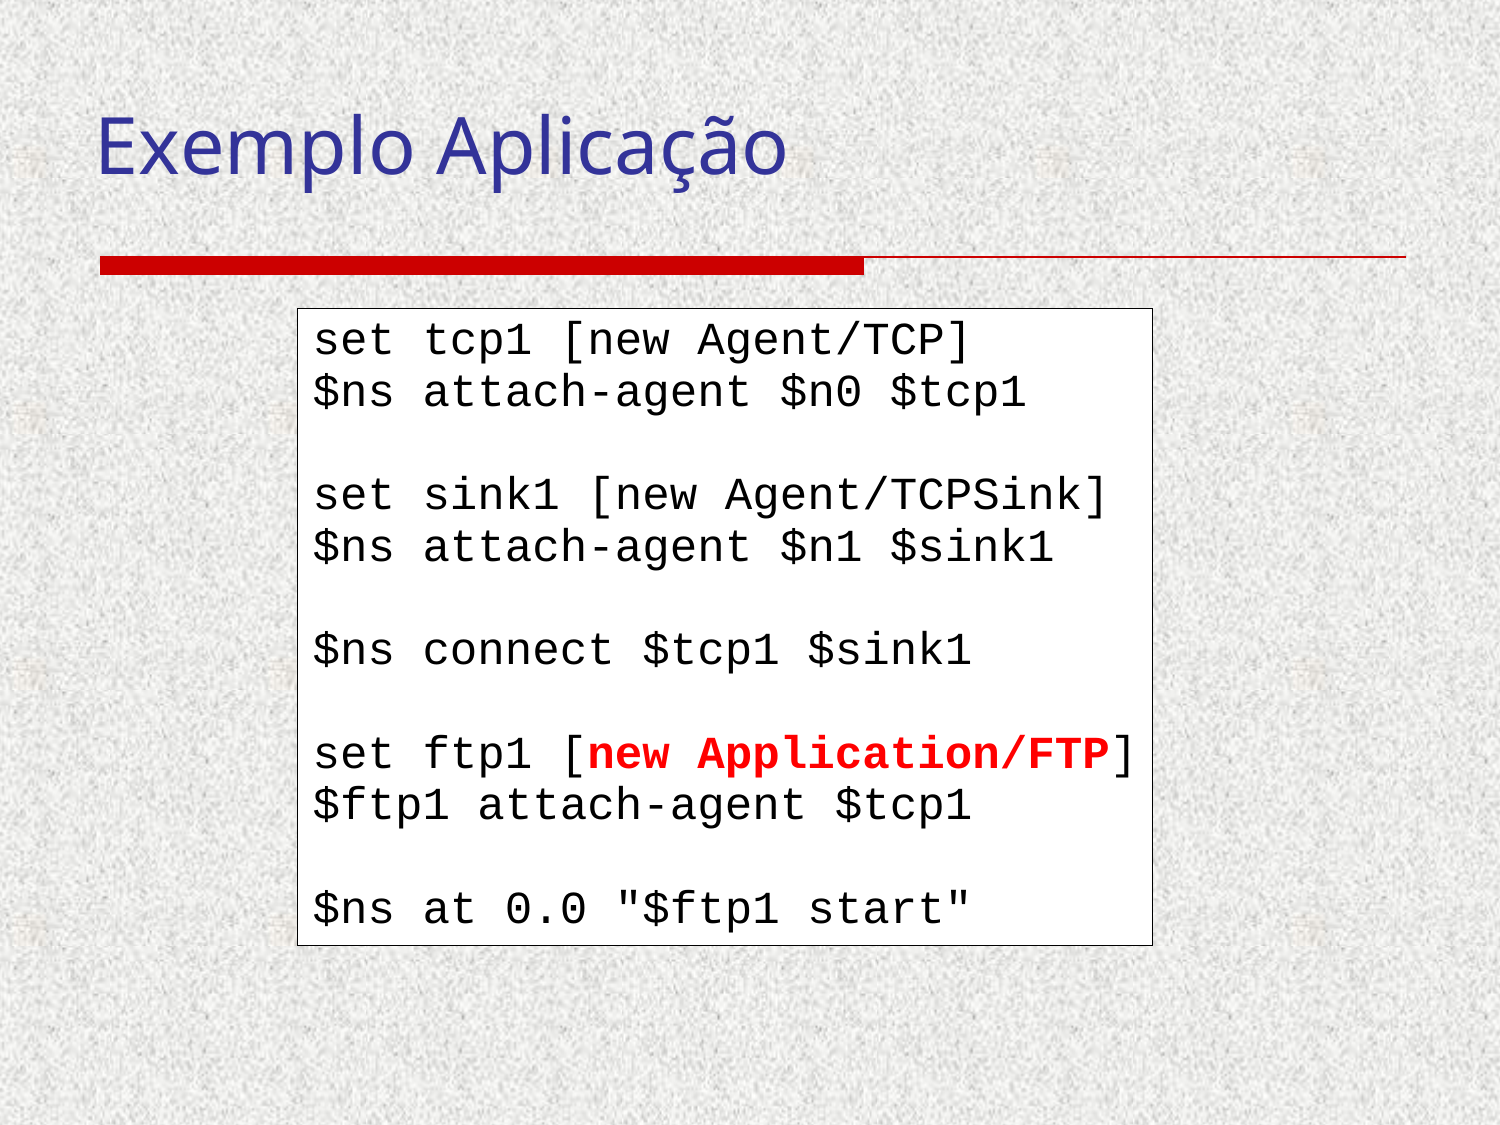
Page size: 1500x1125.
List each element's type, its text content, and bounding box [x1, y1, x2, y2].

text_box set tcp1 [new Agent/TCP] $ns attach-agent $n0 $tcp1 set sink1 [new Agent/TCPSink] $ns attach-agent $n1 $sink1 $ns connect $tcp1 $sink1 set ftp1 [new Application/FTP] $ftp1 attach-agent $tcp1 $ns at 0.0 "$ftp1 start" [297, 308, 1153, 946]
picture [0, 0, 1500, 1125]
title Exemplo Aplicação [94, 35, 1406, 249]
